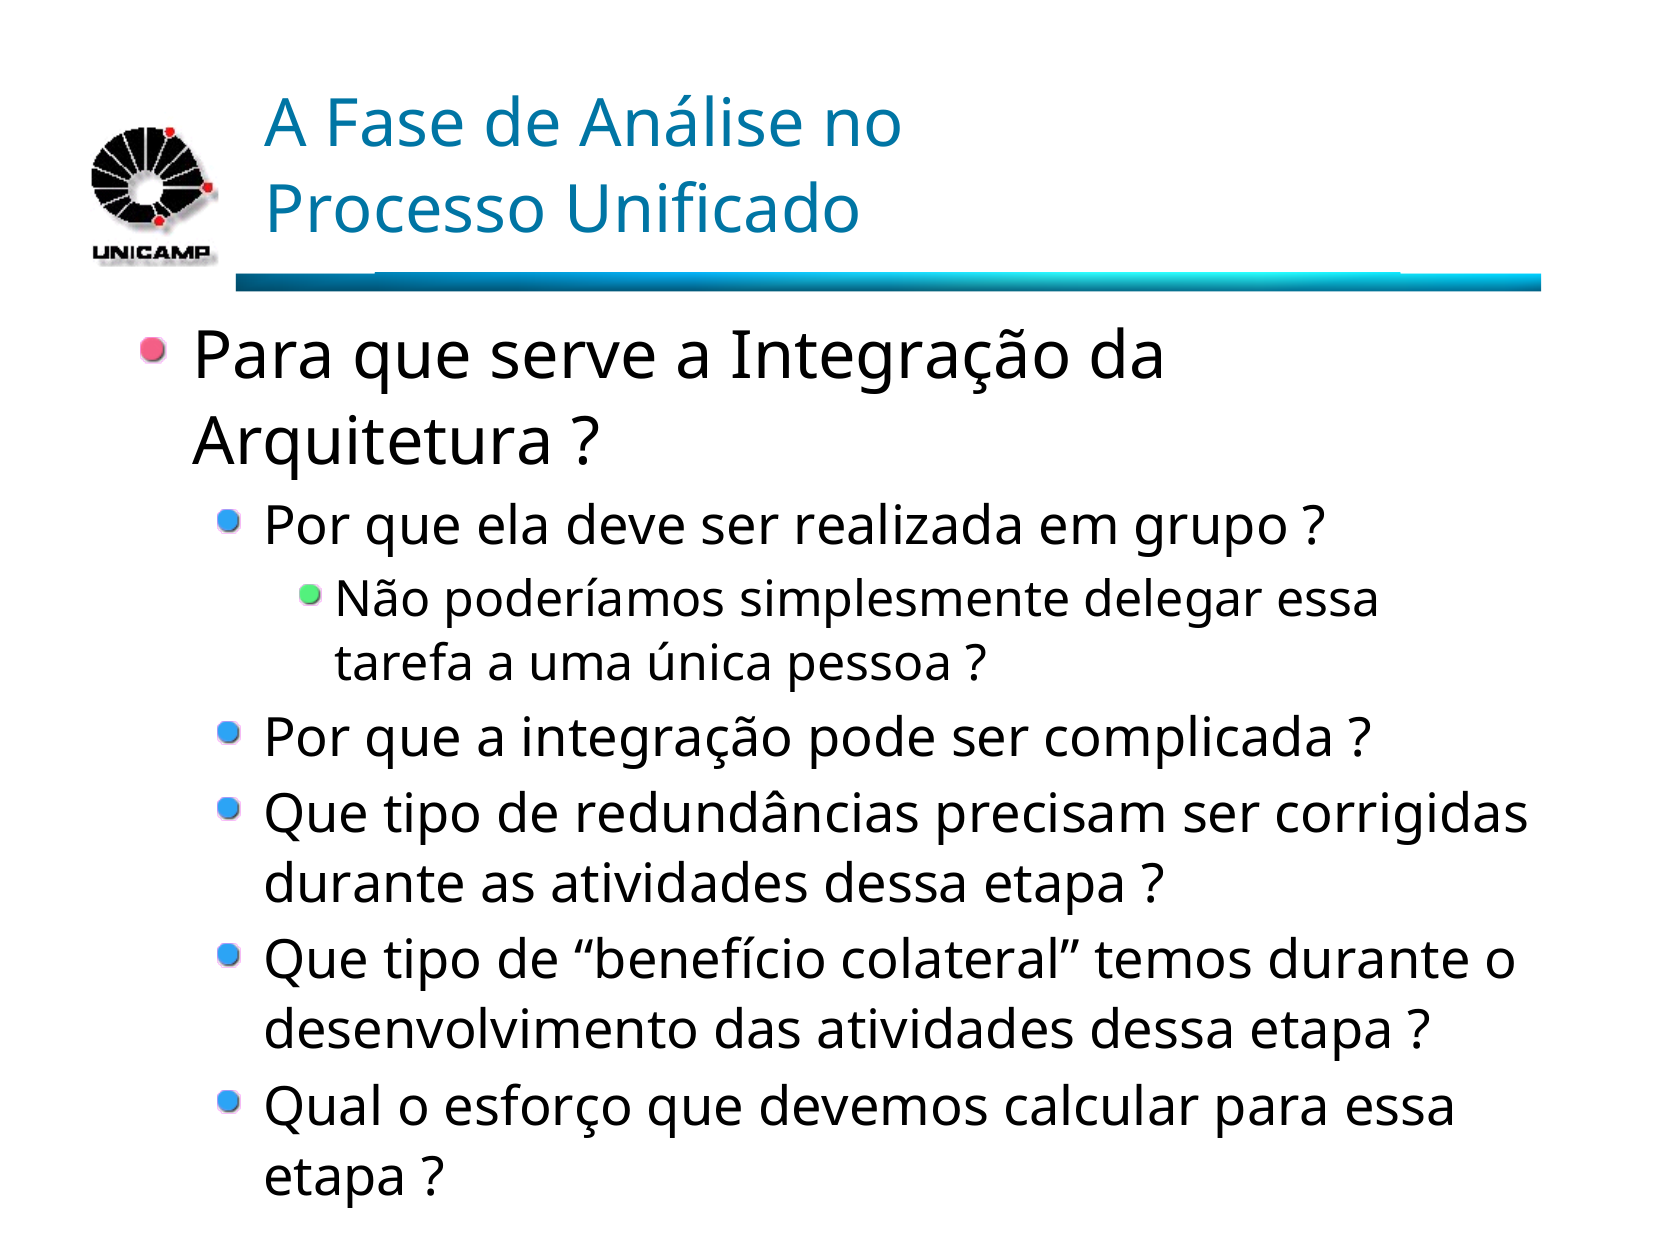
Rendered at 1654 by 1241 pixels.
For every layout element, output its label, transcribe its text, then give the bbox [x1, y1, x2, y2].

picture [125, 272, 1654, 295]
title A Fase de Análise no Processo Unificado [264, 57, 1534, 250]
list Para que serve a Integração da Arquitetura ? Por que ela deve ser realizada em grupo ? Não poderíamos simplesmente delegar essa tarefa a uma única pessoa ? Por que a integração pode ser complicada ? Que tipo de redundâncias precisam ser corrigidas durante as atividades dessa etapa ? Que tipo de “benefício colateral” temos durante o desenvolvimento das atividades dessa etapa ? Qual o esforço que devemos calcular para essa etapa ? [121, 309, 1534, 1167]
